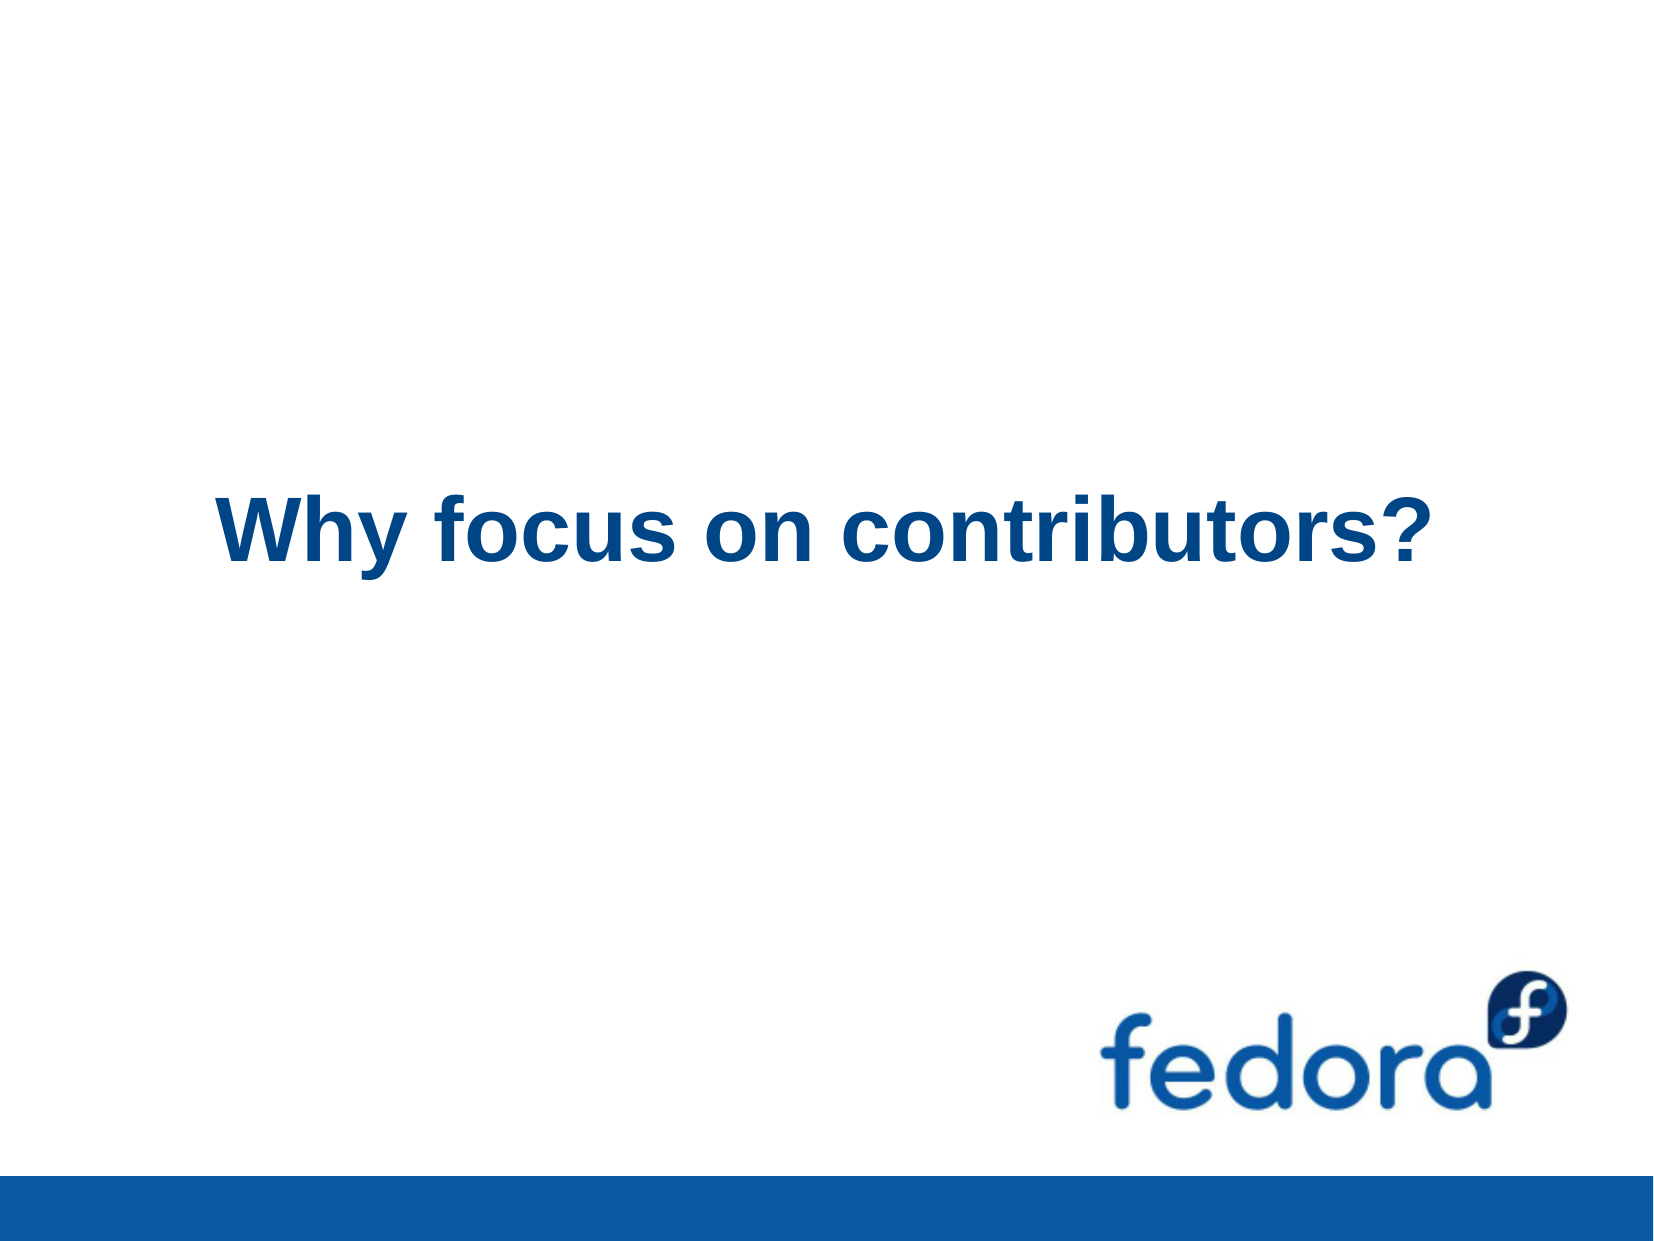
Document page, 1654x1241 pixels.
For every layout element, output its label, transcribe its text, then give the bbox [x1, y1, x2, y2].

subtitle Why focus on contributors? [82, 56, 1571, 1102]
picture [1087, 959, 1576, 1125]
picture [0, 1176, 1654, 1241]
